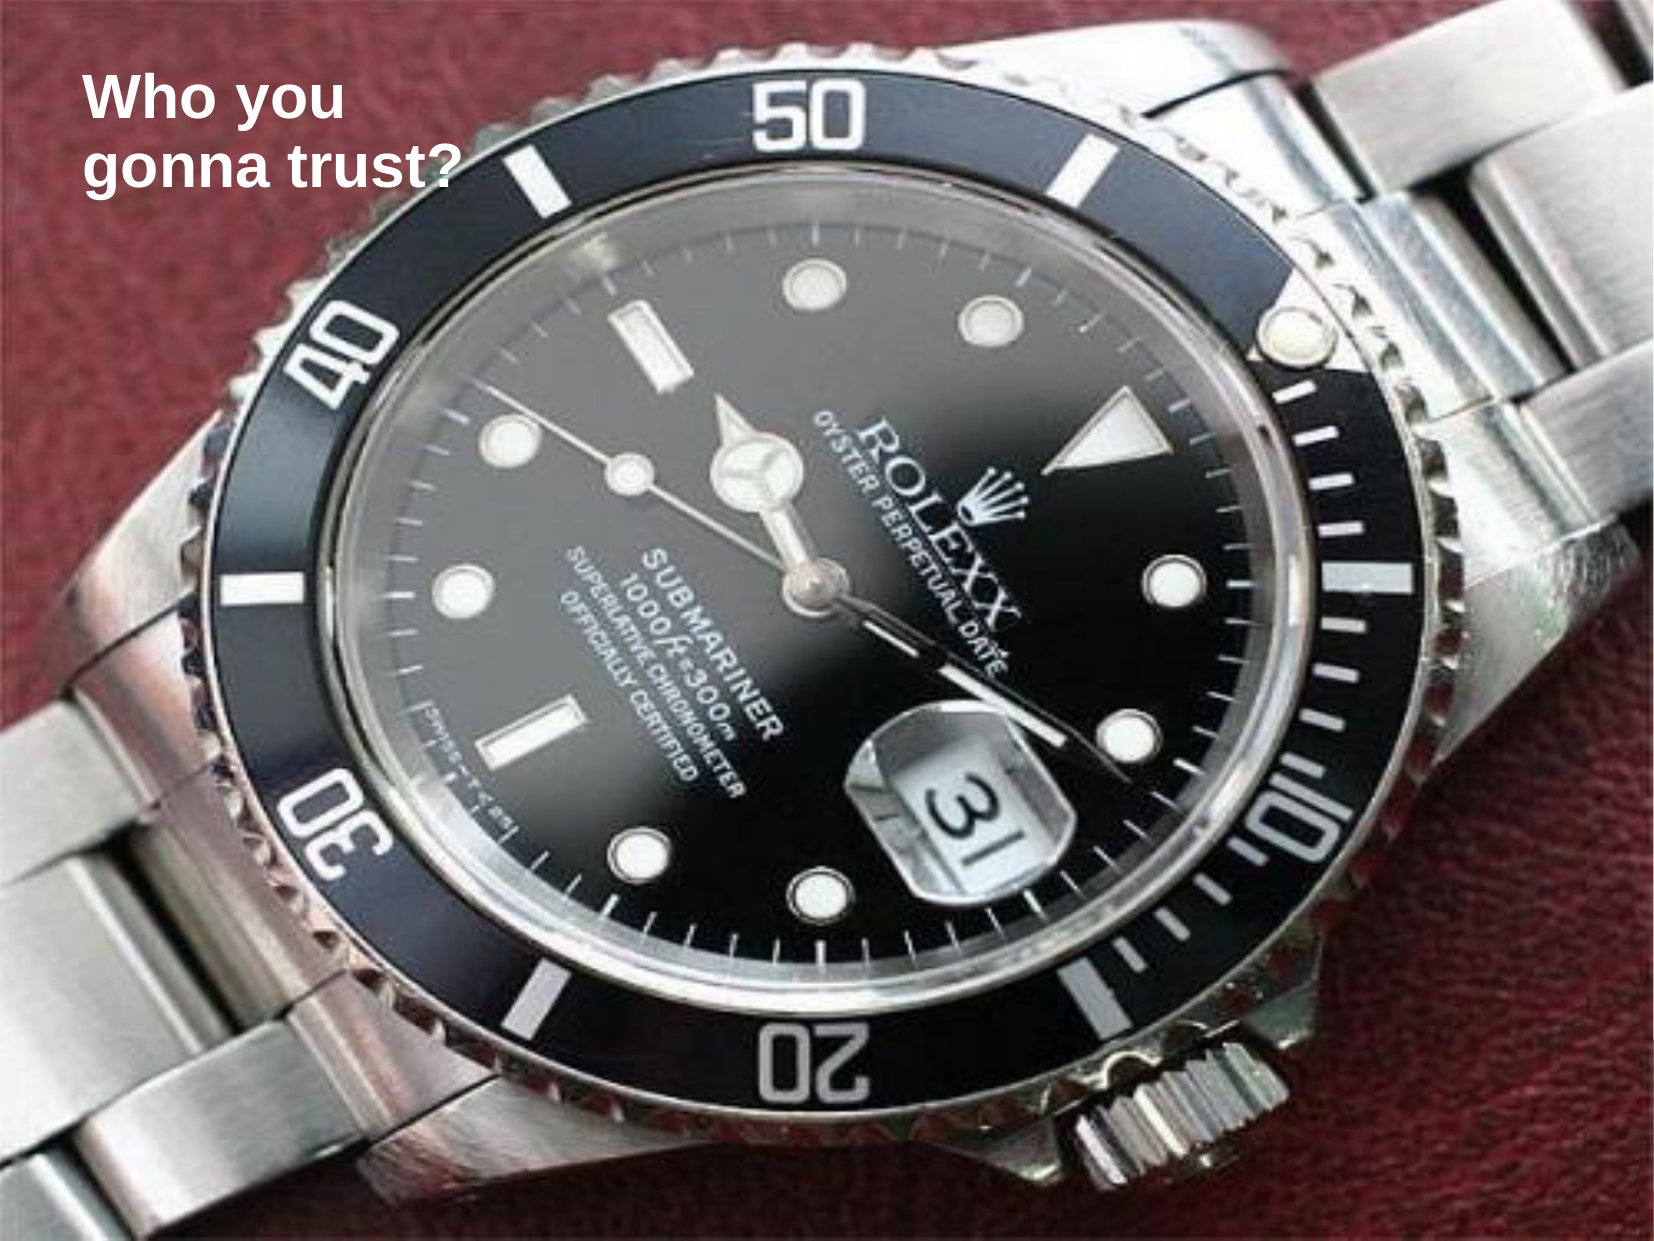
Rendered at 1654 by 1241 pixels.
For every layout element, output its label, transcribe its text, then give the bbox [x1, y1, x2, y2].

title Who you gonna trust? [82, 37, 1571, 226]
picture [0, 0, 1654, 1241]
